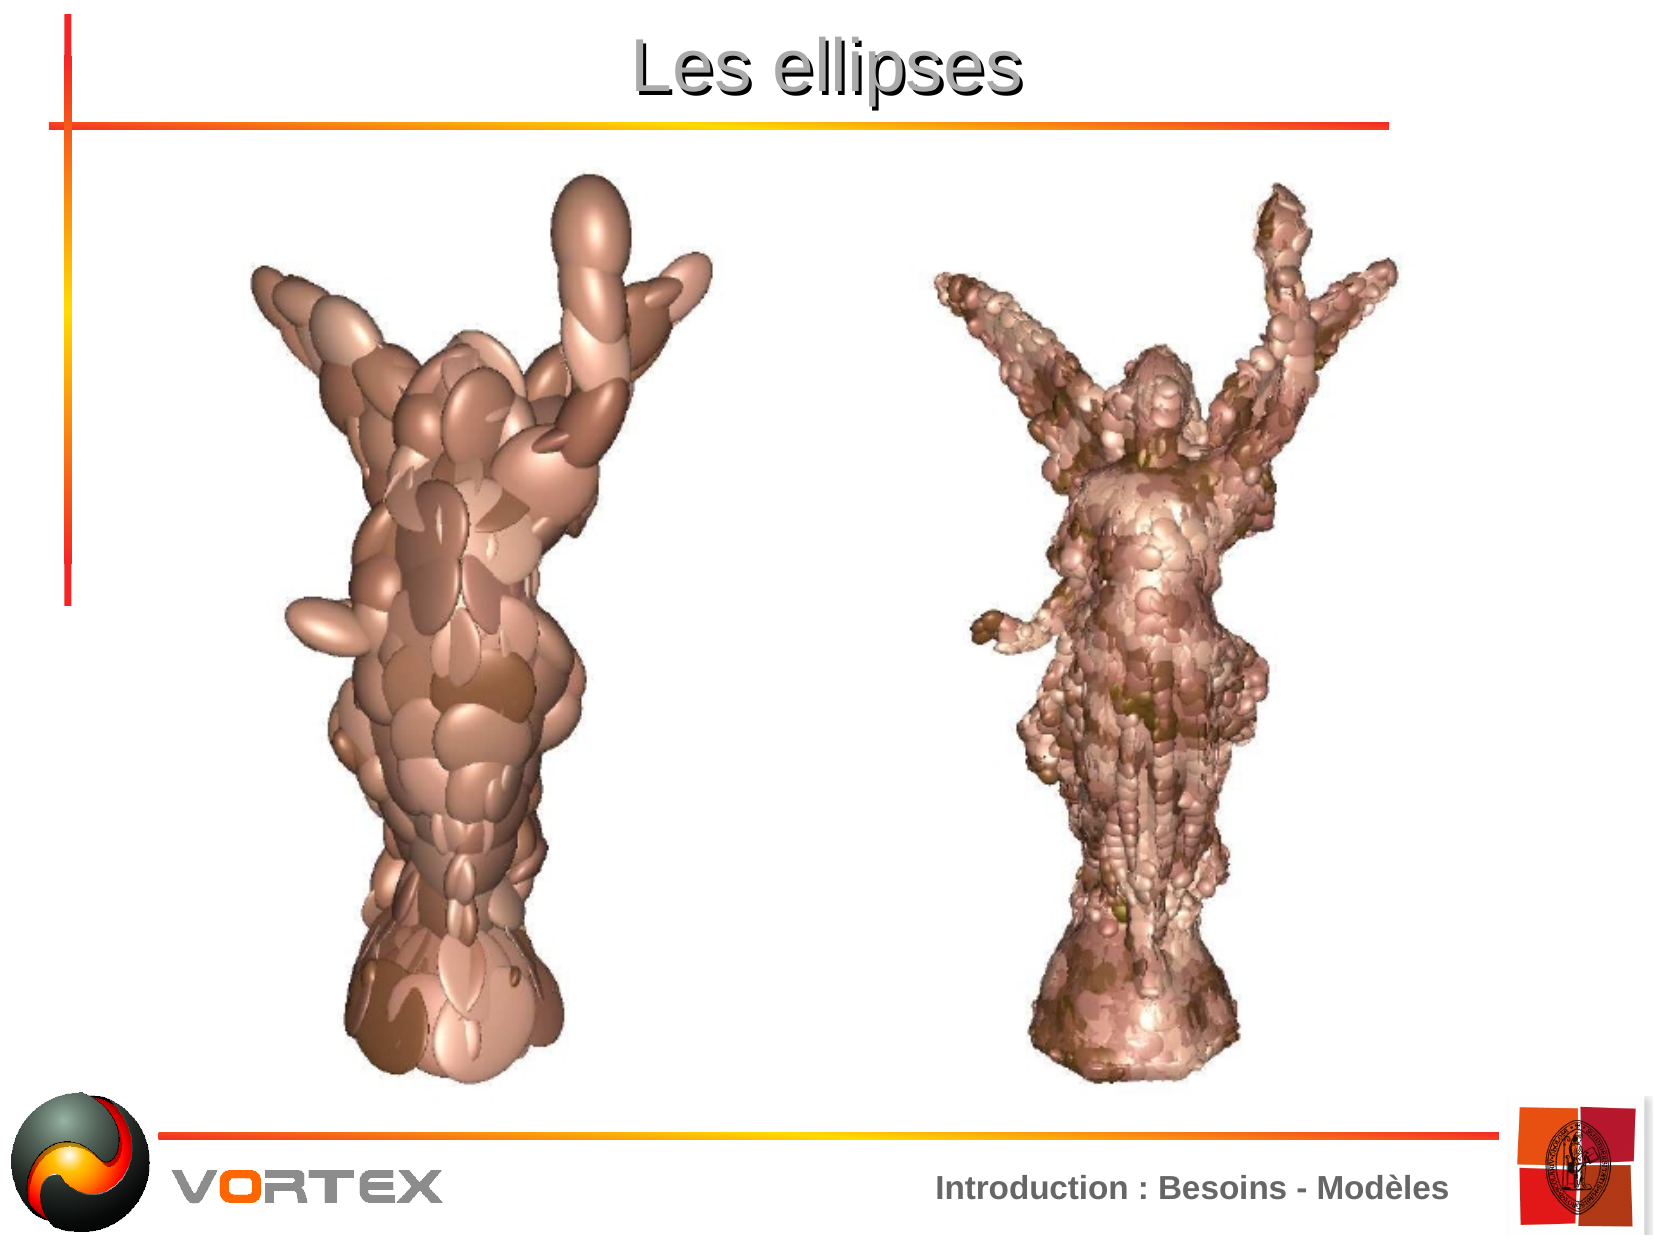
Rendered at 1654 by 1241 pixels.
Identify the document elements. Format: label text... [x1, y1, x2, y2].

title Les ellipses [0, 2, 1654, 130]
picture [904, 165, 1424, 1111]
picture [1505, 1096, 1653, 1235]
picture [11, 166, 756, 1232]
